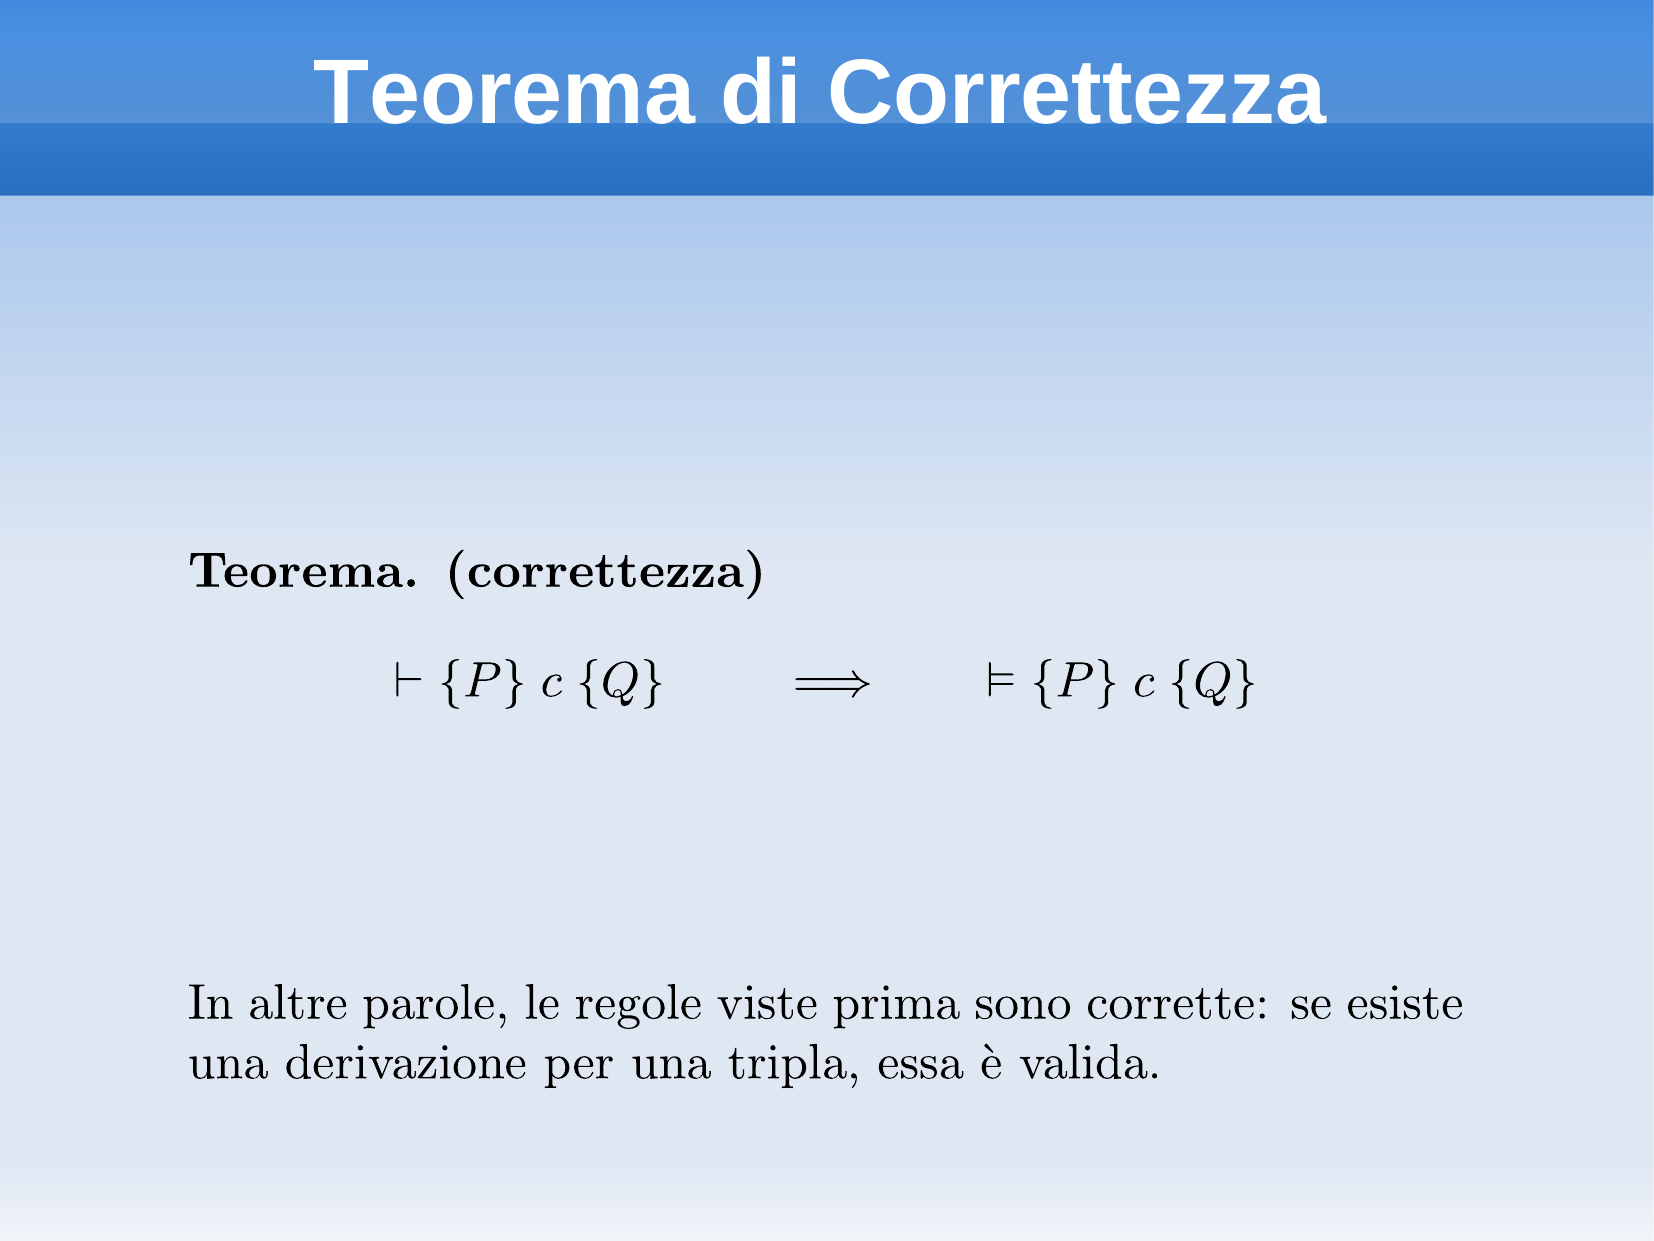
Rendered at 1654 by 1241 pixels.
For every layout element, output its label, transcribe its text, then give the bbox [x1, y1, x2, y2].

text_box [187, 549, 1464, 1089]
picture [0, 0, 1654, 1241]
title Teorema di Correttezza [76, 0, 1565, 188]
